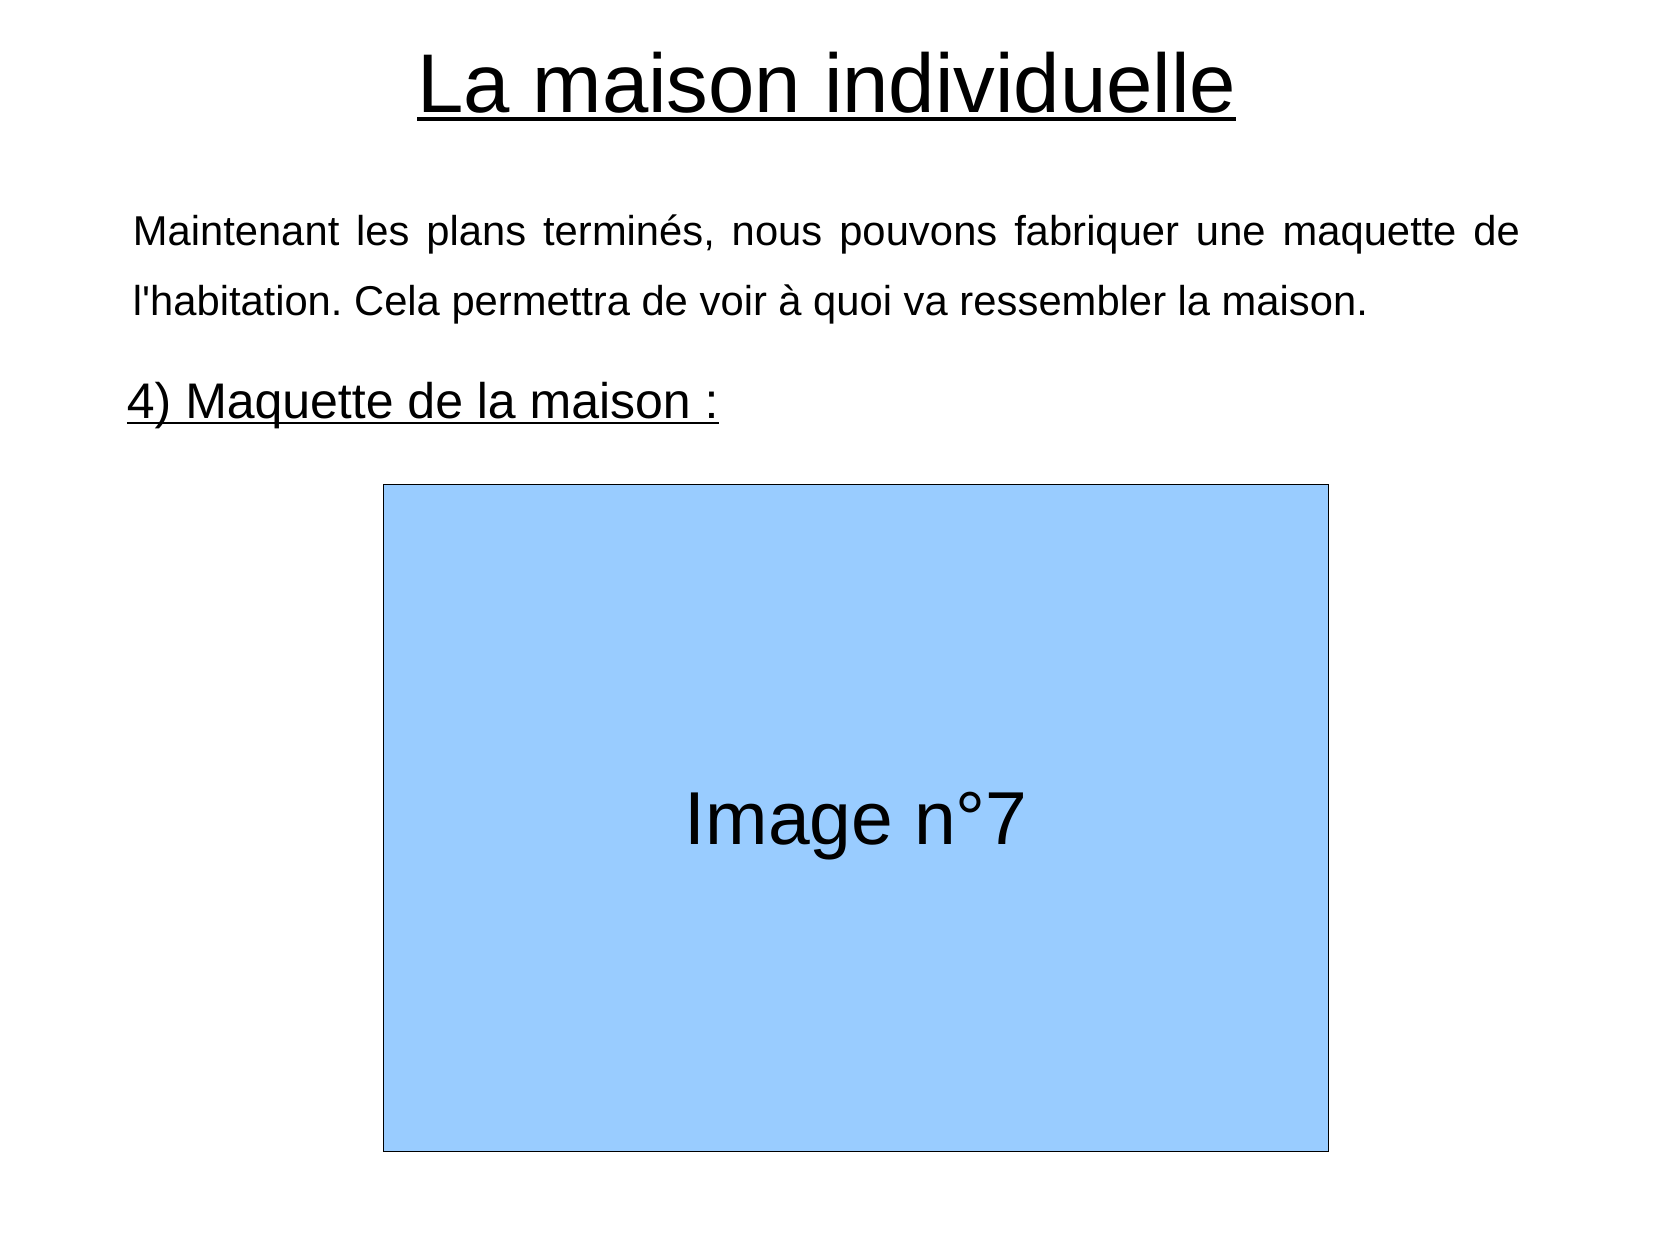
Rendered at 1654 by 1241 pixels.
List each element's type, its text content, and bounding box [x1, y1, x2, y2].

text_box 4) Maquette de la maison : [112, 366, 851, 438]
text_box Maintenant les plans terminés, nous pouvons fabriquer une maquette de l'habitation. Cela permettra de voir à quoi va ressembler la maison. [118, 177, 1536, 356]
text_box La maison individuelle [177, 29, 1477, 138]
text_box Image n°7 [383, 484, 1329, 1152]
